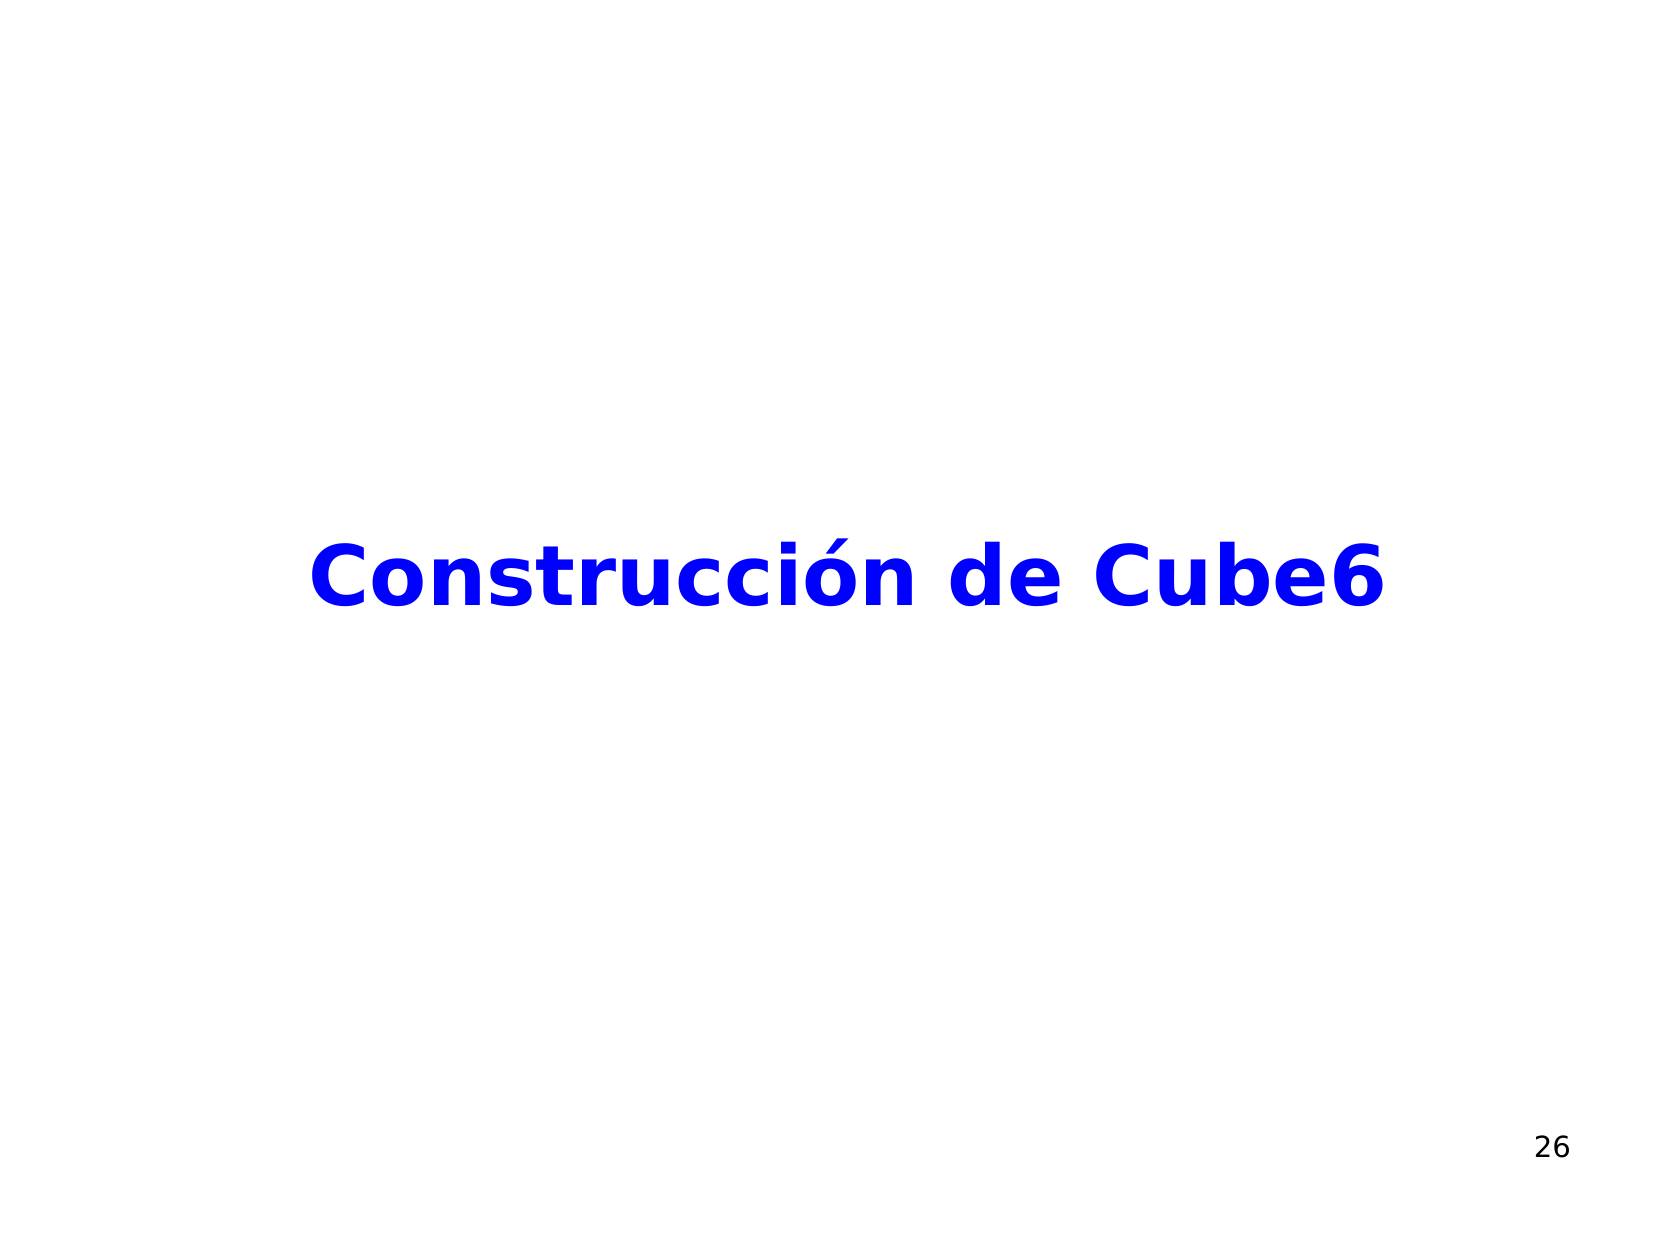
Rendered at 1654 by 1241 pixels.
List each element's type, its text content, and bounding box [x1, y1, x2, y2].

text_box Construcción de Cube6 [294, 520, 1403, 633]
